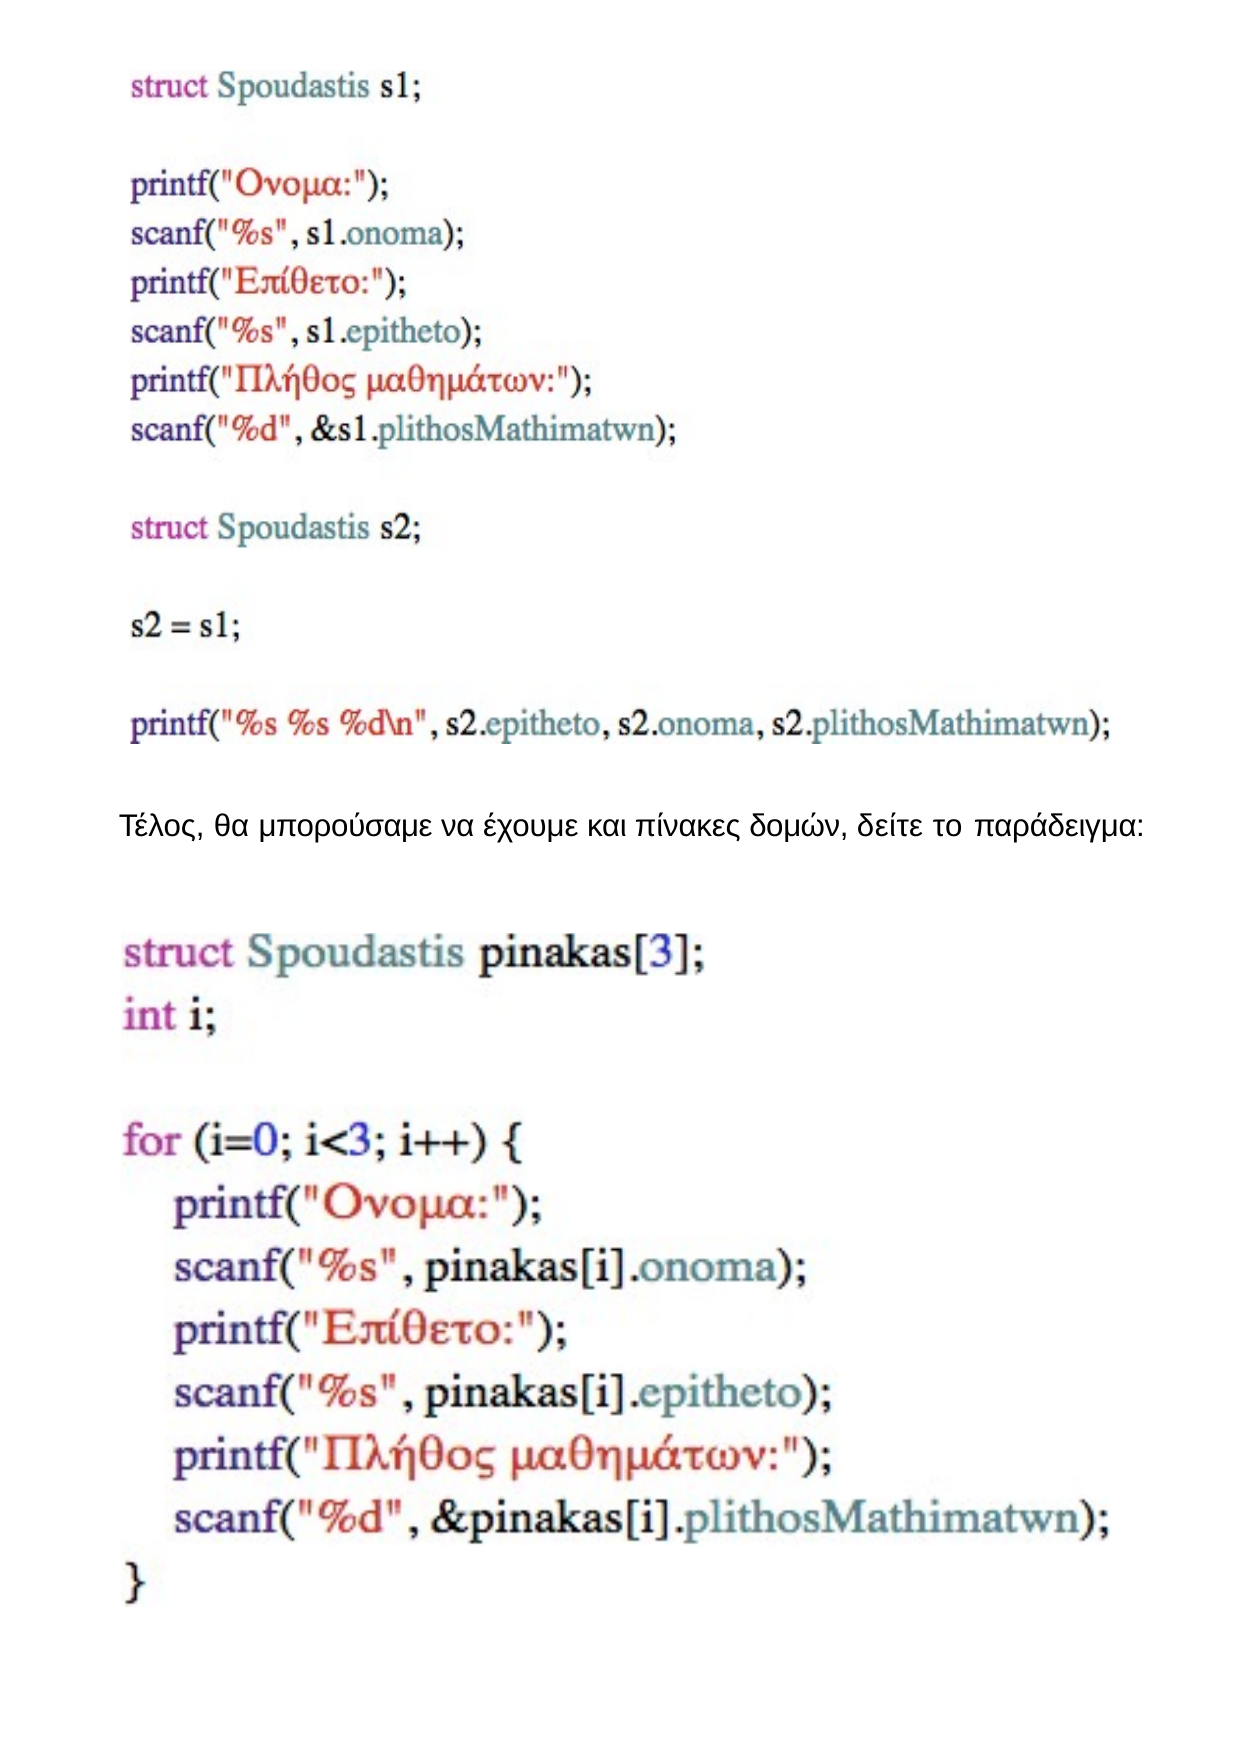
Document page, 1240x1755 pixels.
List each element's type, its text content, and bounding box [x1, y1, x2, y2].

text_box [129, 70, 1111, 744]
text_box [121, 933, 1111, 1607]
text_box Τέλος, θα μπορούσαμε να έχουμε και πίνακες δομών, δείτε το παράδειγμα: [116, 803, 1158, 843]
